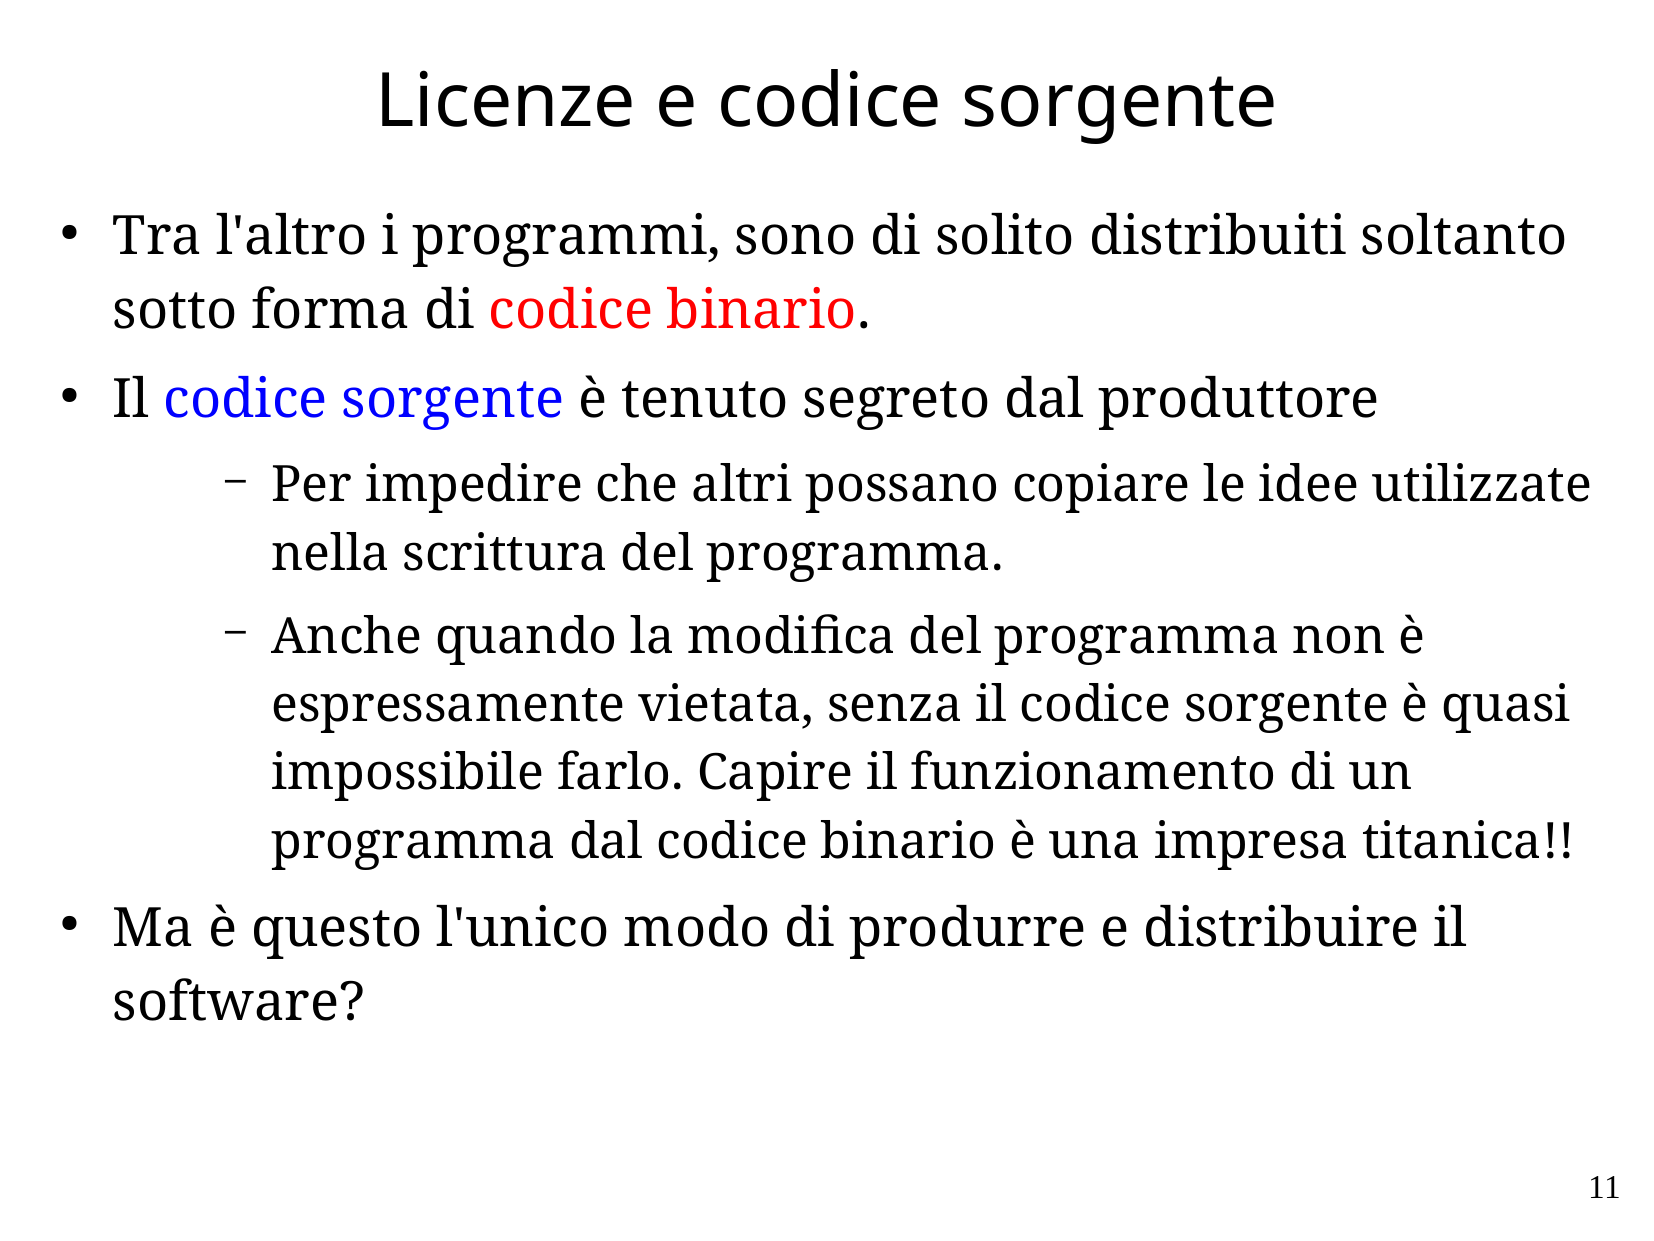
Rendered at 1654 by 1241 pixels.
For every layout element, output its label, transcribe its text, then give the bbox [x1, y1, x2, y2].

list Tra l'altro i programmi, sono di solito distribuiti soltanto sotto forma di codice binario. Il codice sorgente è tenuto segreto dal produttore Per impedire che altri possano copiare le idee utilizzate nella scrittura del programma. Anche quando la modifica del programma non è espressamente vietata, senza il codice sorgente è quasi impossibile farlo. Capire il funzionamento di un programma dal codice binario è una impresa titanica!! Ma è questo l'unico modo di produrre e distribuire il software? [42, 196, 1612, 1187]
title Licenze e codice sorgente [37, 30, 1617, 166]
